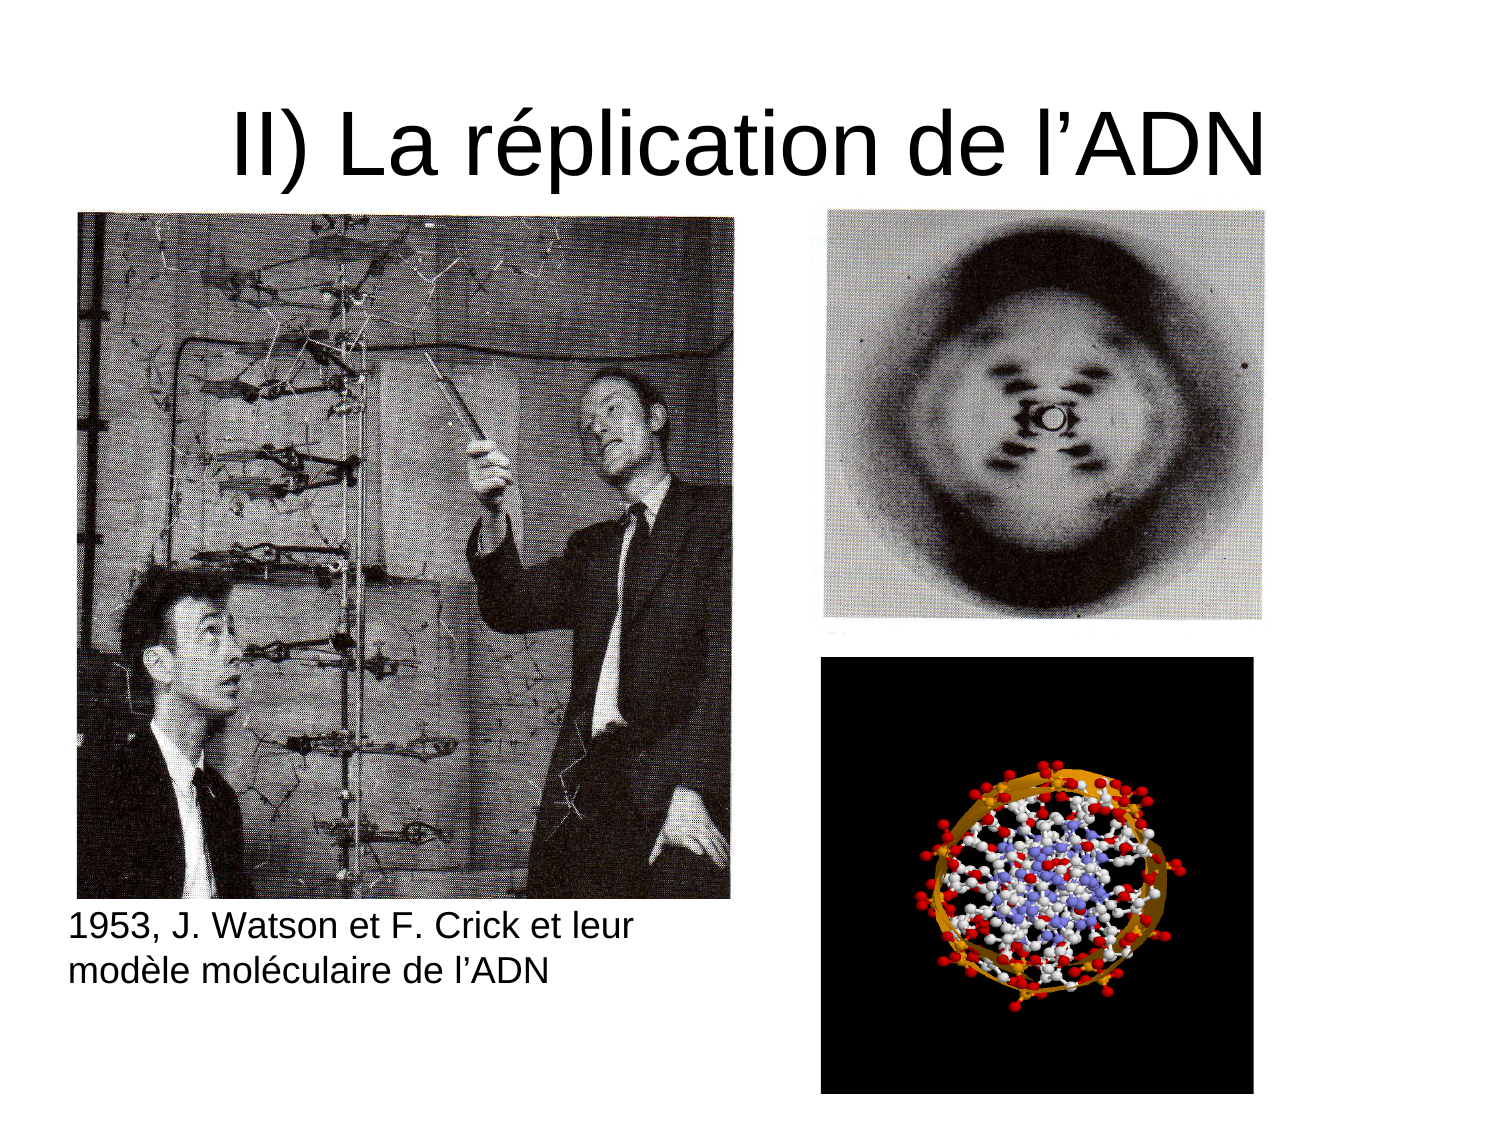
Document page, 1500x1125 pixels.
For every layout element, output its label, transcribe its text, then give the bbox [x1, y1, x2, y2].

picture [820, 657, 1254, 1094]
picture [76, 208, 739, 893]
picture [809, 196, 1270, 634]
text_box 1953, J. Watson et F. Crick et leur modèle moléculaire de l’ADN [53, 893, 739, 999]
title II) La réplication de l’ADN [75, 45, 1426, 233]
